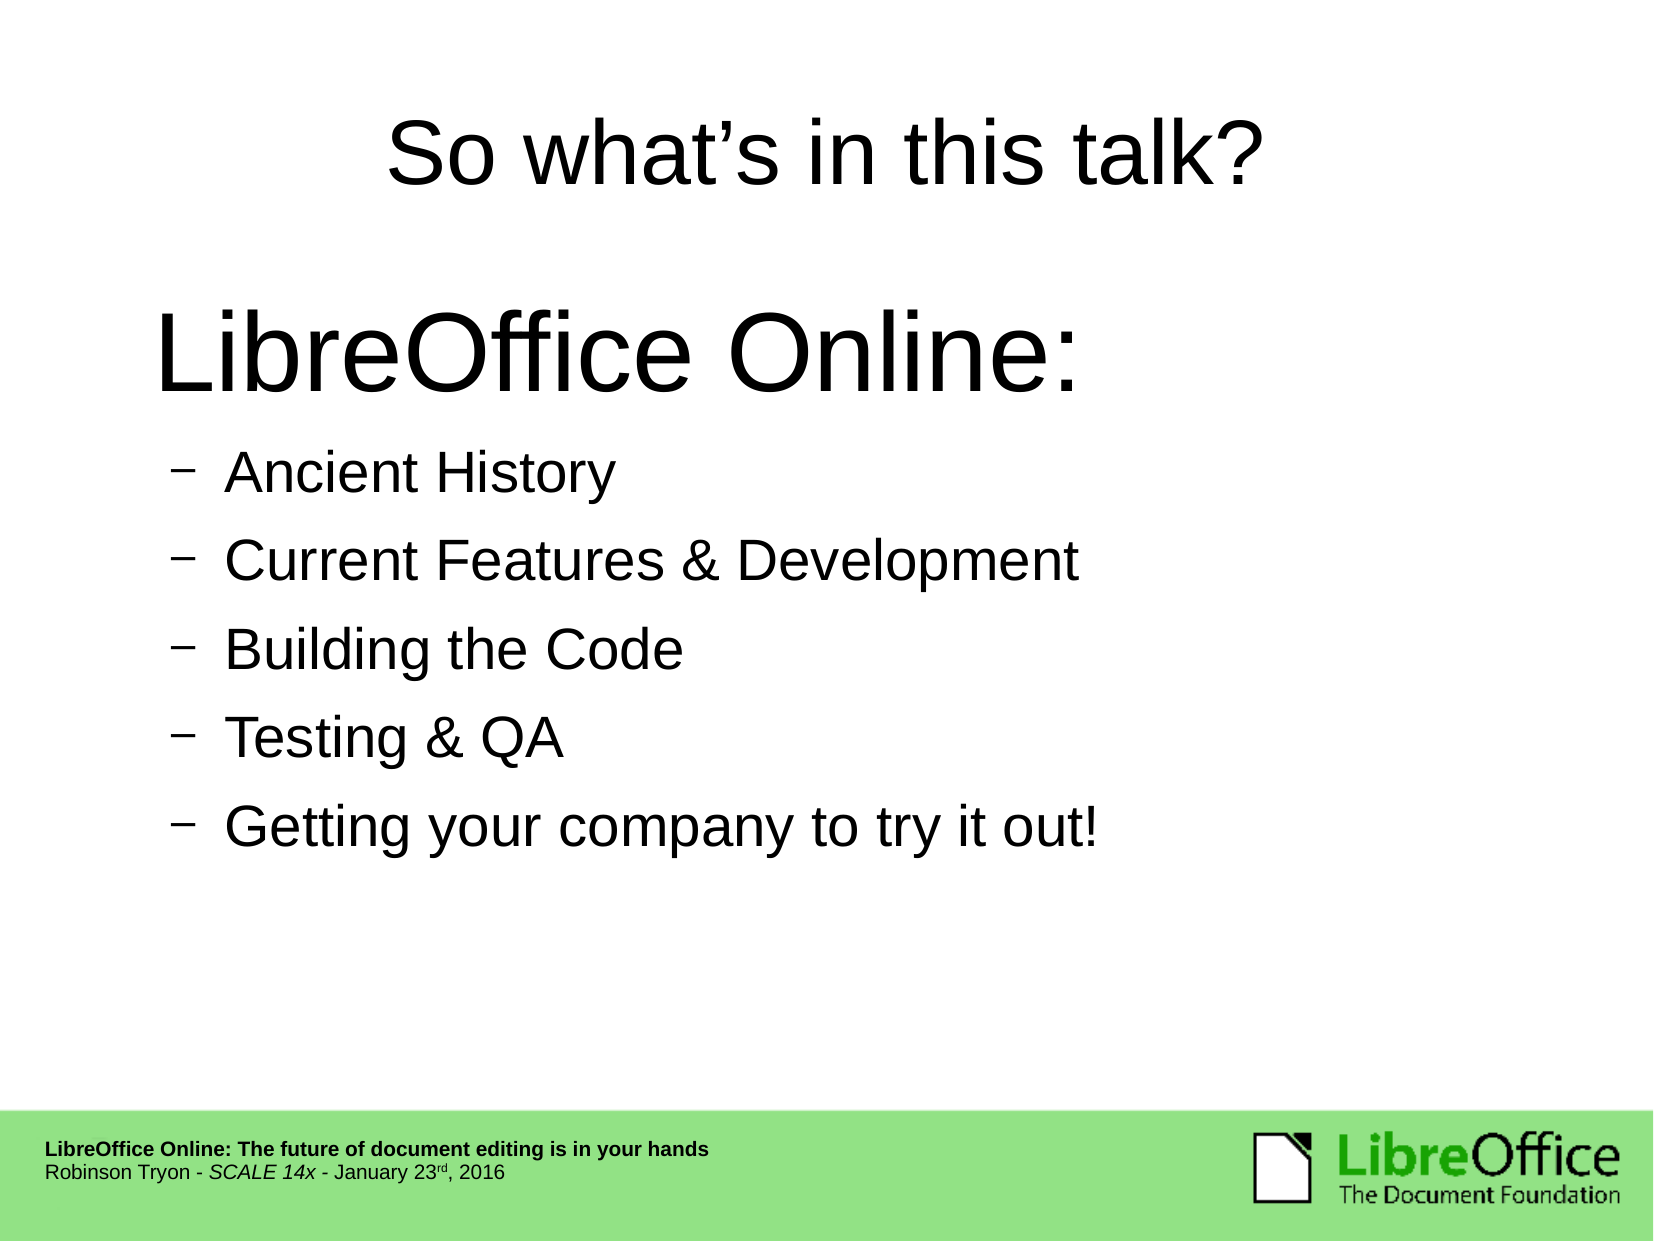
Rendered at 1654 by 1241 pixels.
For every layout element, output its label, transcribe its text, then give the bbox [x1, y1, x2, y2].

list LibreOffice Online: Ancient History Current Features & Development Building the Code Testing & QA Getting your company to try it out! [82, 290, 1571, 1010]
title So what’s in this talk? [82, 49, 1571, 257]
picture [0, 0, 1654, 1241]
